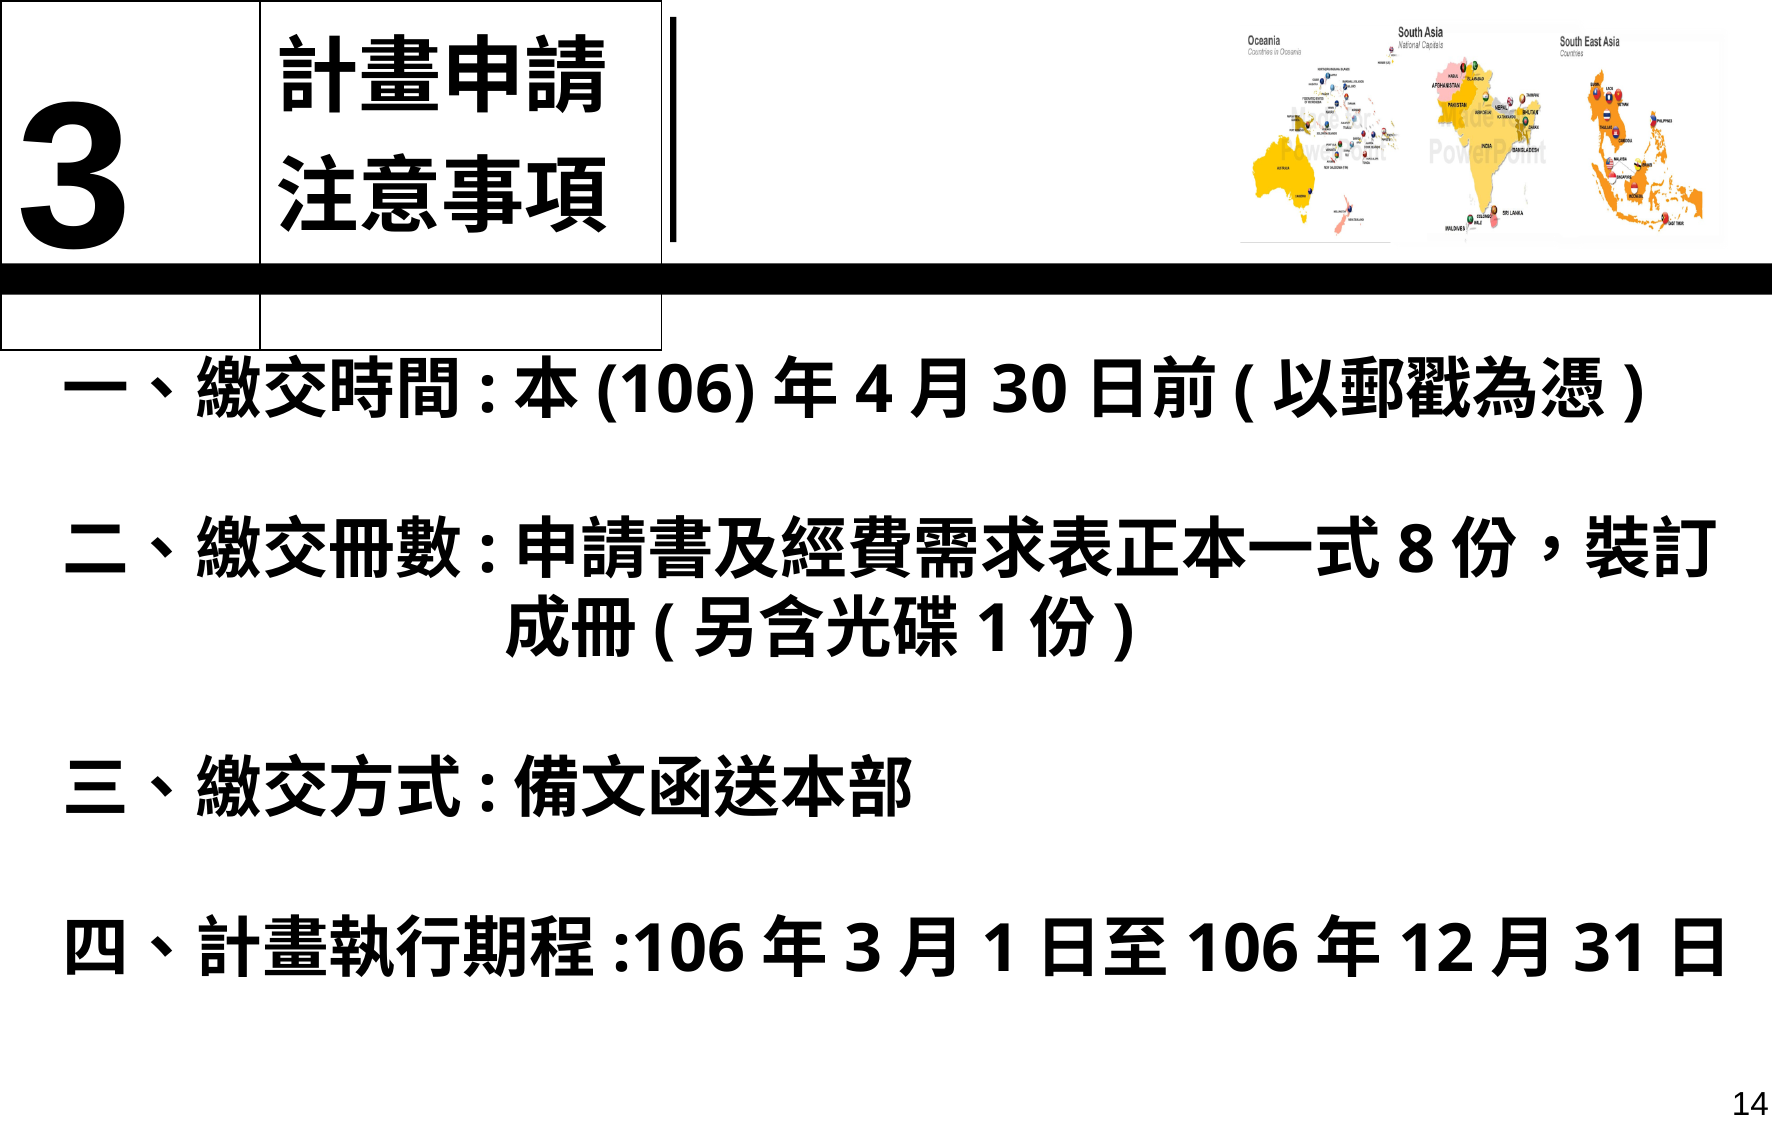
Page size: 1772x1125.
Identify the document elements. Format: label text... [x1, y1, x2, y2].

picture [1240, 16, 1730, 285]
table_header 3 [2, 2, 259, 349]
slide_number <編號> [1370, 1074, 1772, 1125]
text_box 一、繳交時間:本(106)年4月30日前(以郵戳為憑) 二、繳交冊數:申請書及經費需求表正本一式8份，裝訂成冊(另含光碟1份) 三、繳交方式:備文函送本部 四、計畫執行期程:106年3月1日至106年12月31日 [47, 338, 1749, 1073]
table_header 計畫申請注意事項 [261, 2, 661, 338]
